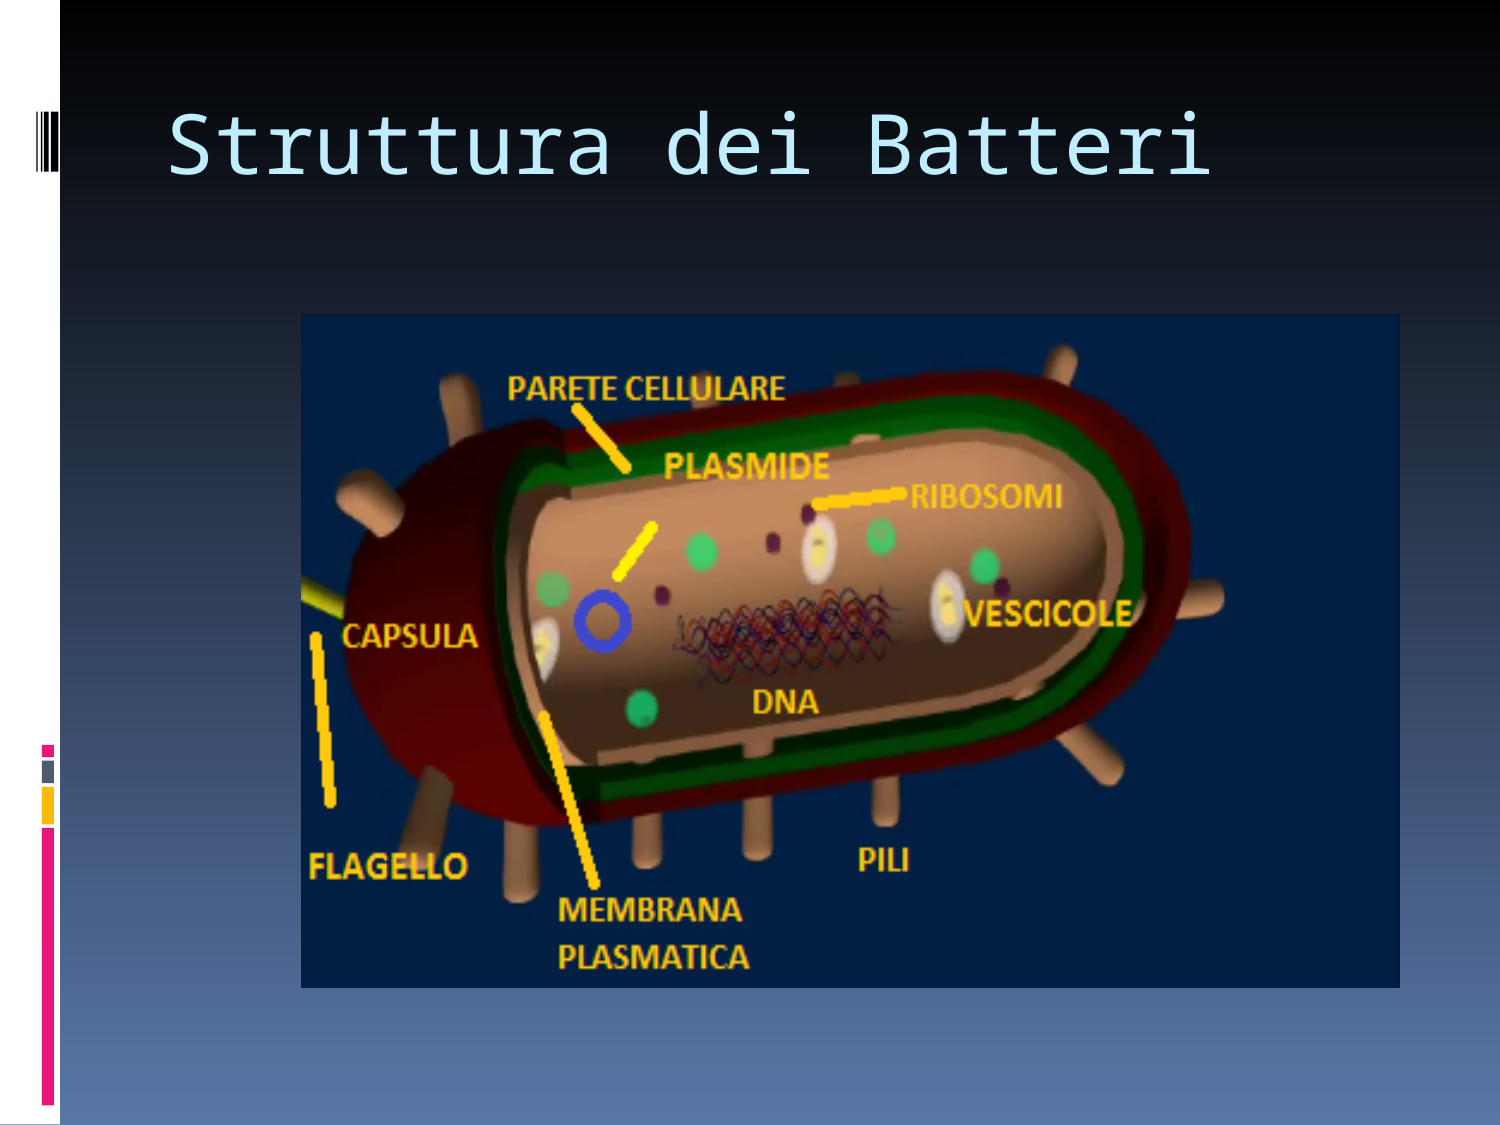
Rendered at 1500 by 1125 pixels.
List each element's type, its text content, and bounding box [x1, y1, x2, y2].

picture [301, 314, 1400, 988]
title Struttura dei Batteri [150, 84, 1426, 235]
